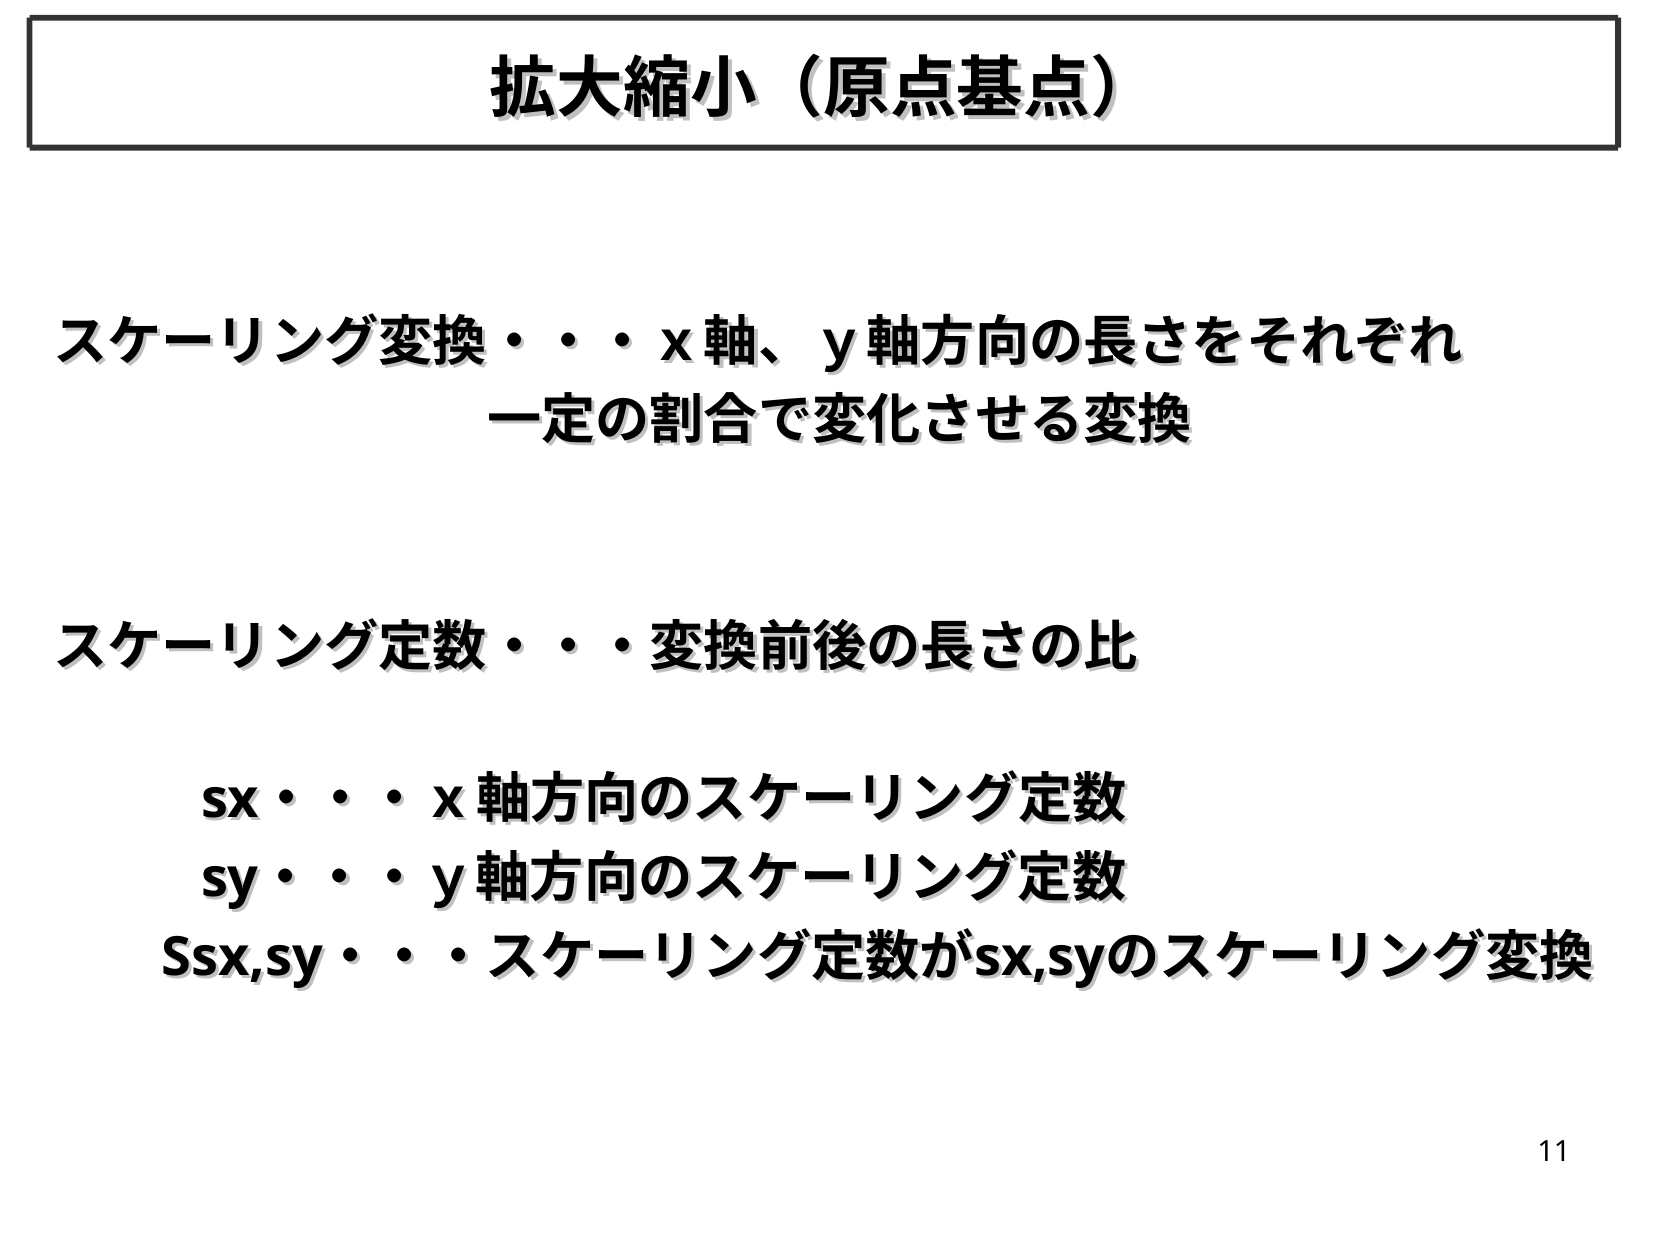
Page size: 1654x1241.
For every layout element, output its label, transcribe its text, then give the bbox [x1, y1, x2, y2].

text_box 拡大縮小（原点基点） [29, 17, 1619, 148]
text_box スケーリング変換・・・ｘ軸、ｙ軸方向の長さをそれぞれ 一定の割合で変化させる変換 スケーリング定数・・・変換前後の長さの比 sx・・・ｘ軸方向のスケーリング定数 sy・・・ｙ軸方向のスケーリング定数 Ssx,sy・・・スケーリング定数がsx,syのスケーリング変換 [38, 289, 1615, 794]
